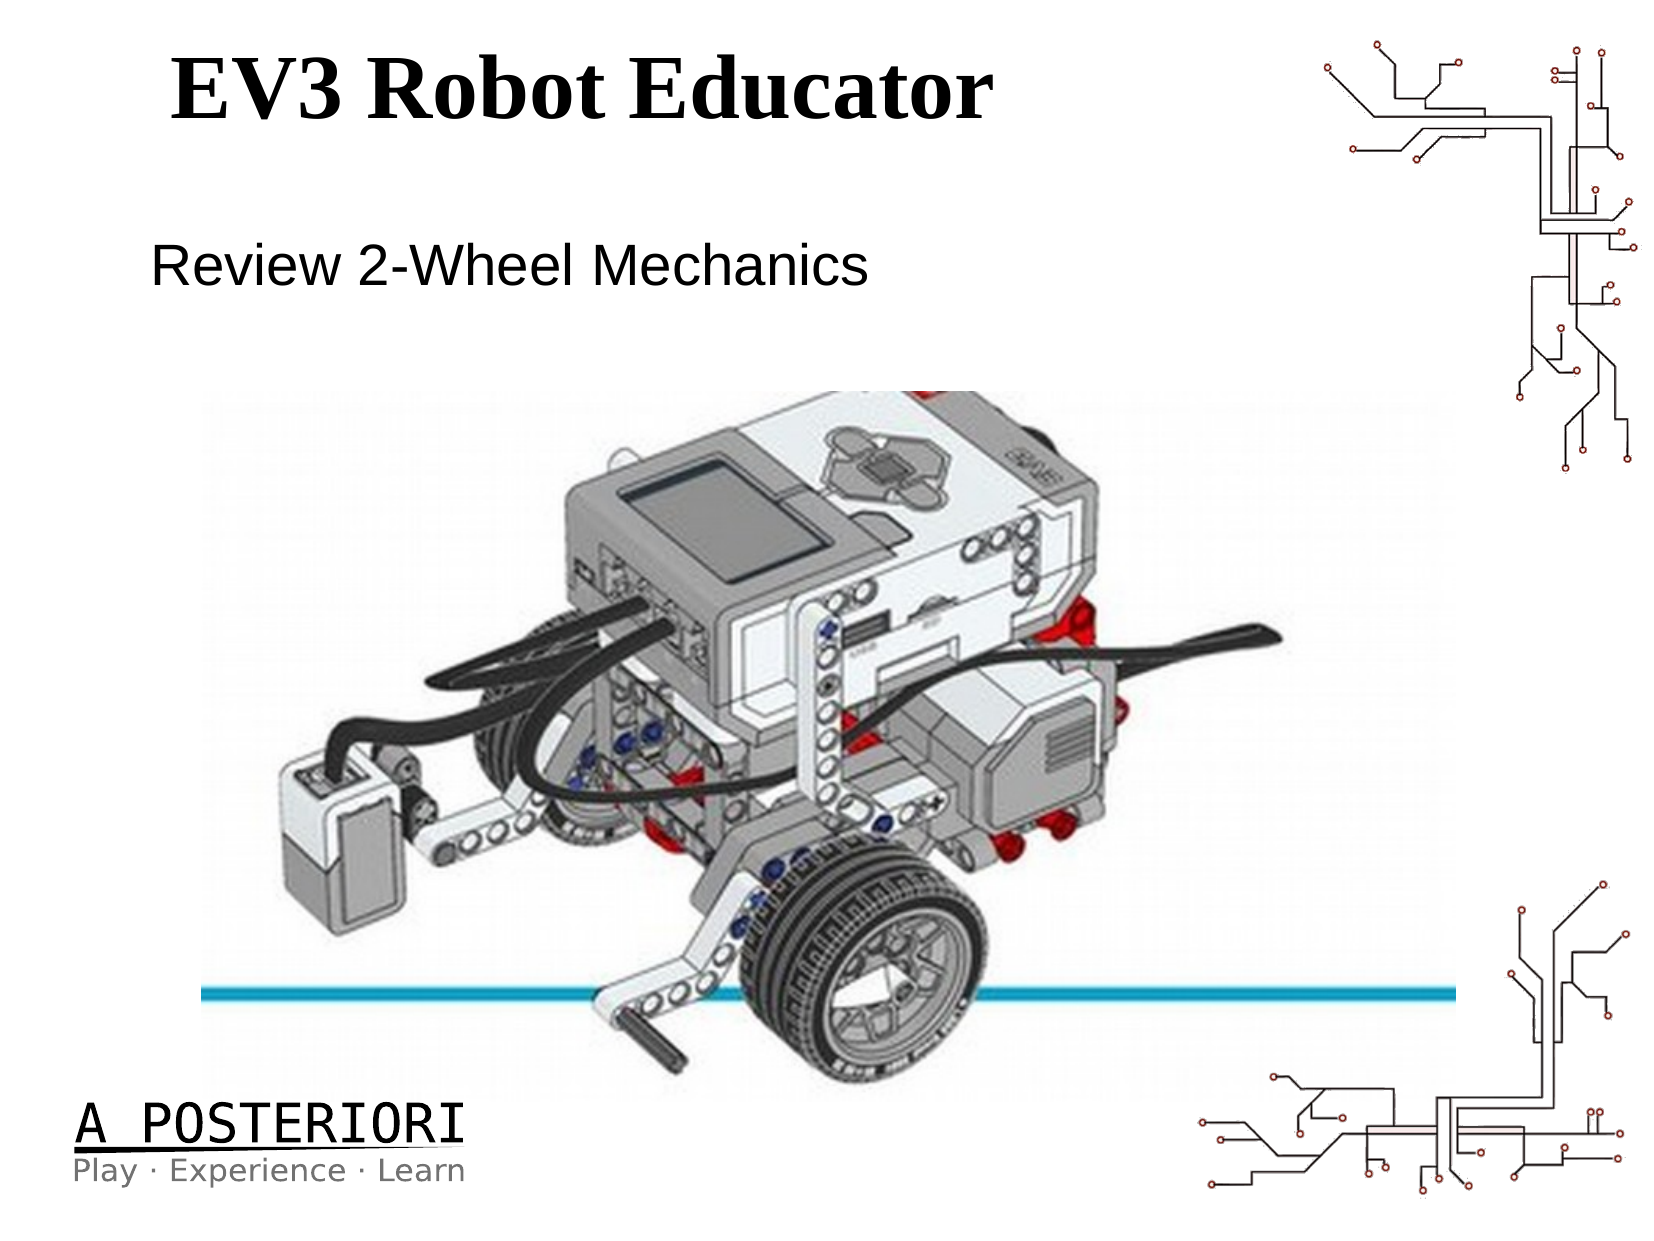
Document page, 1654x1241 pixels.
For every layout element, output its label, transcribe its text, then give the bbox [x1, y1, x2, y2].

text_box Review 2-Wheel Mechanics [135, 225, 961, 370]
title EV3 Robot Educator [11, 10, 1156, 166]
picture [73, 35, 1643, 1201]
